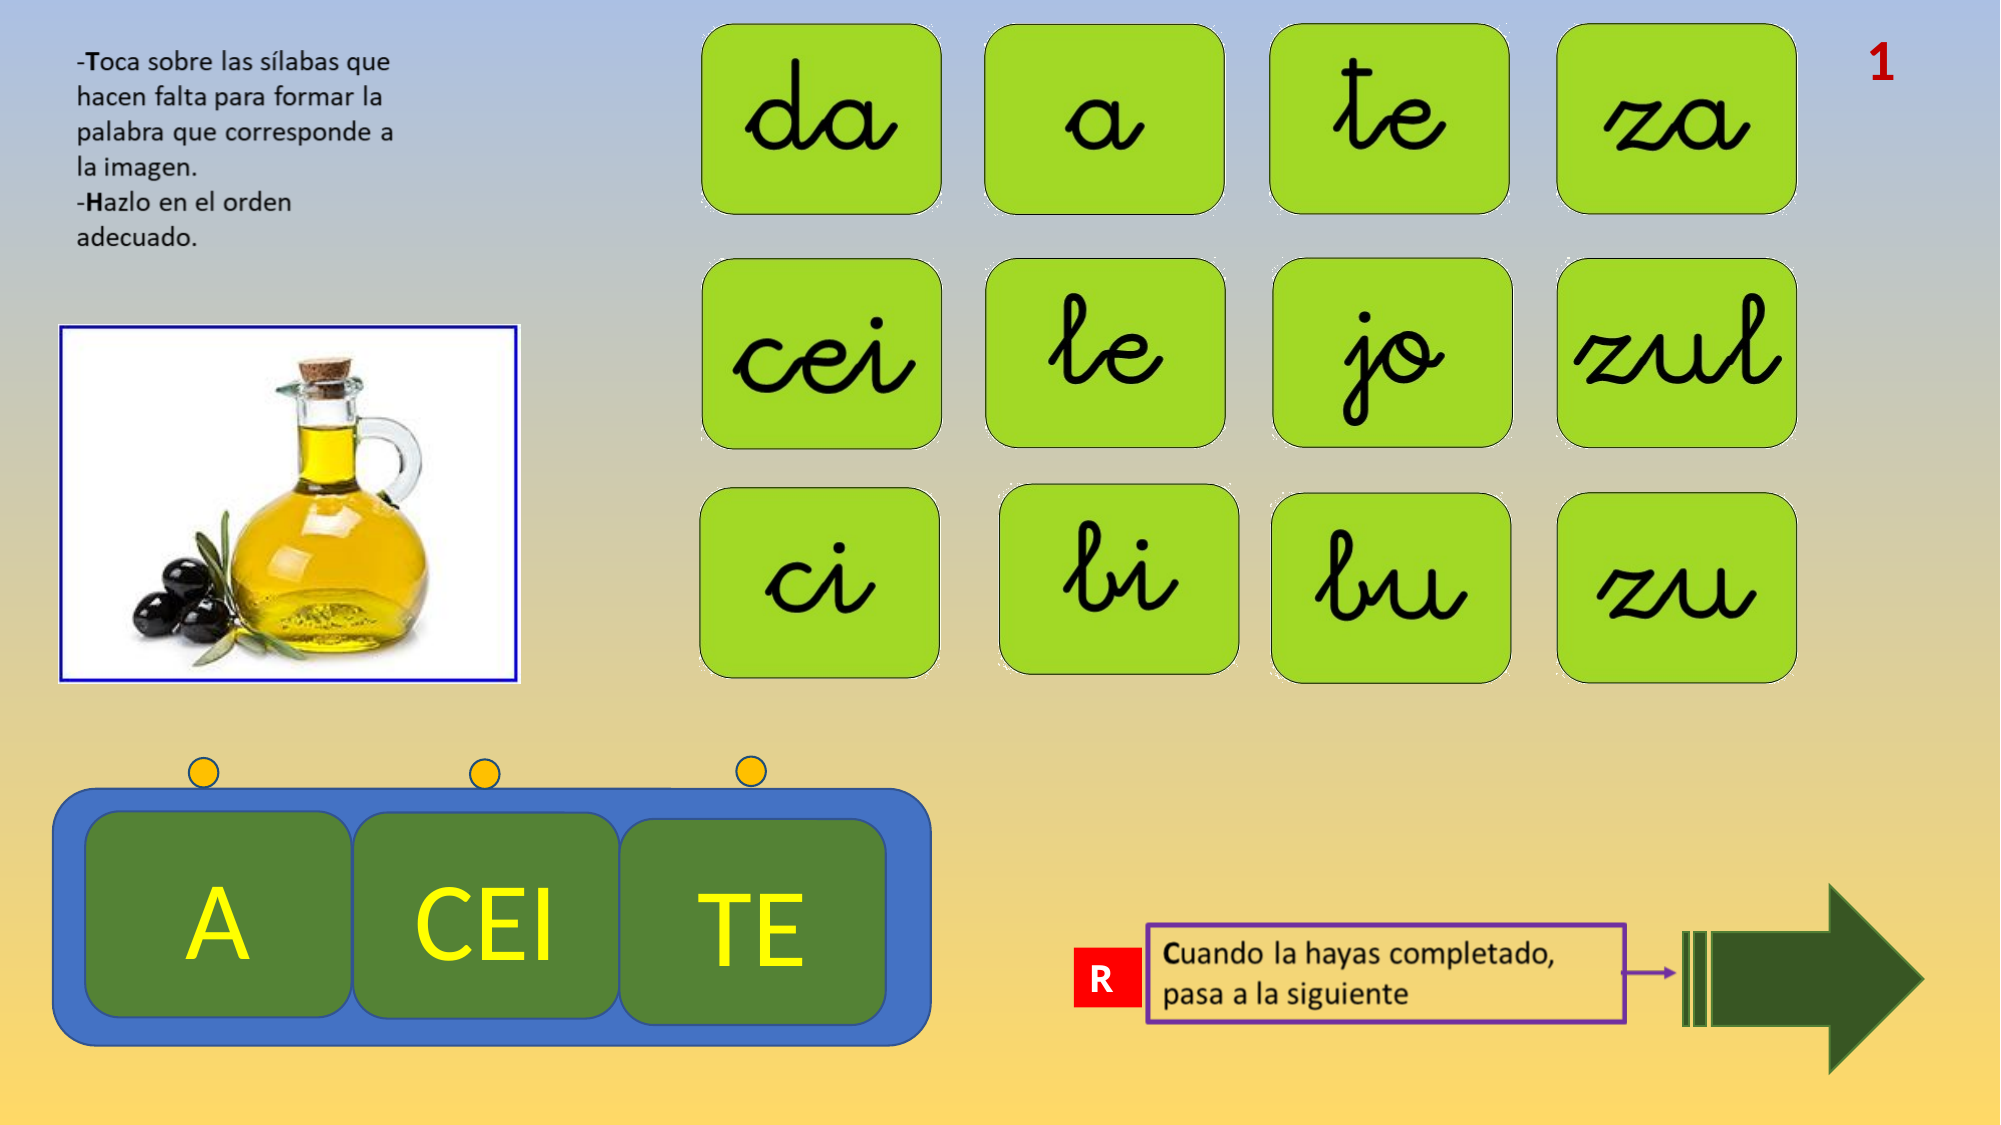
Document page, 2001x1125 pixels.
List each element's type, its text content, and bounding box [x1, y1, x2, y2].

text_box A [85, 811, 352, 1018]
picture [1556, 492, 1798, 684]
text_box [1694, 932, 1707, 1026]
picture [1556, 257, 1798, 450]
text_box [52, 757, 931, 1046]
text_box 1 [1851, 14, 1953, 100]
text_box TE [619, 818, 886, 1026]
picture [701, 23, 942, 215]
picture [701, 258, 943, 450]
picture [985, 257, 1226, 450]
picture [1270, 492, 1512, 684]
picture [1269, 23, 1510, 215]
picture [58, 324, 521, 684]
picture [984, 23, 1226, 216]
picture [1141, 921, 1691, 1034]
picture [1272, 257, 1514, 449]
text_box [1711, 885, 1924, 1073]
text_box R [1073, 947, 1141, 1008]
picture [699, 487, 941, 679]
picture [1556, 23, 1798, 215]
picture [998, 483, 1240, 675]
text_box [736, 756, 766, 787]
picture [58, 34, 431, 272]
text_box CEI [353, 812, 620, 1019]
